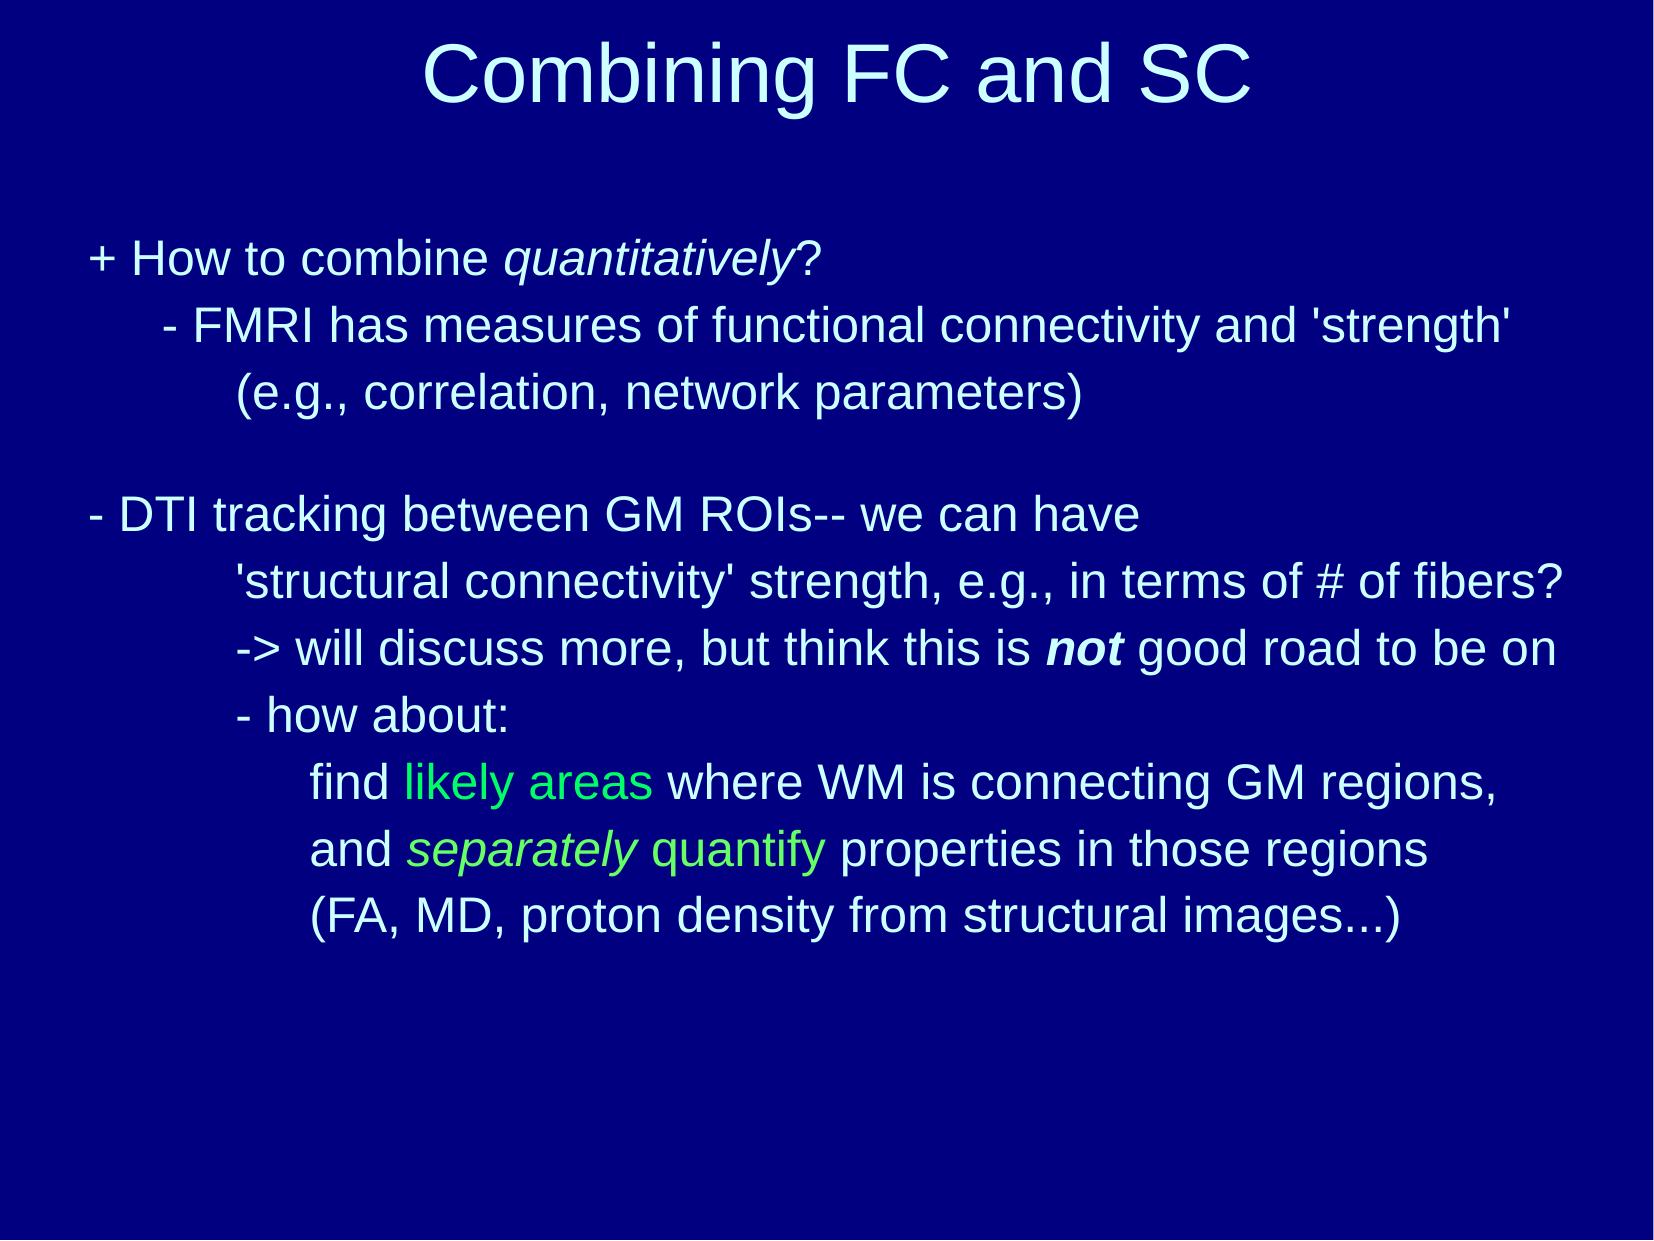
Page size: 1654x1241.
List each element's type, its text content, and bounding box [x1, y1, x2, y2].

text_box + How to combine quantitatively? - FMRI has measures of functional connectivity and 'strength' (e.g., correlation, network parameters) [73, 211, 1528, 428]
title Combining FC and SC [93, 6, 1582, 142]
text_box - DTI tracking between GM ROIs-- we can have 'structural connectivity' strength, e.g., in terms of # of fibers? -> will discuss more, but think this is not good road to be on - how about: find likely areas where WM is connecting GM regions, and separately quantify properties in those regions (FA, MD, proton density from structural images...) [73, 211, 1581, 952]
